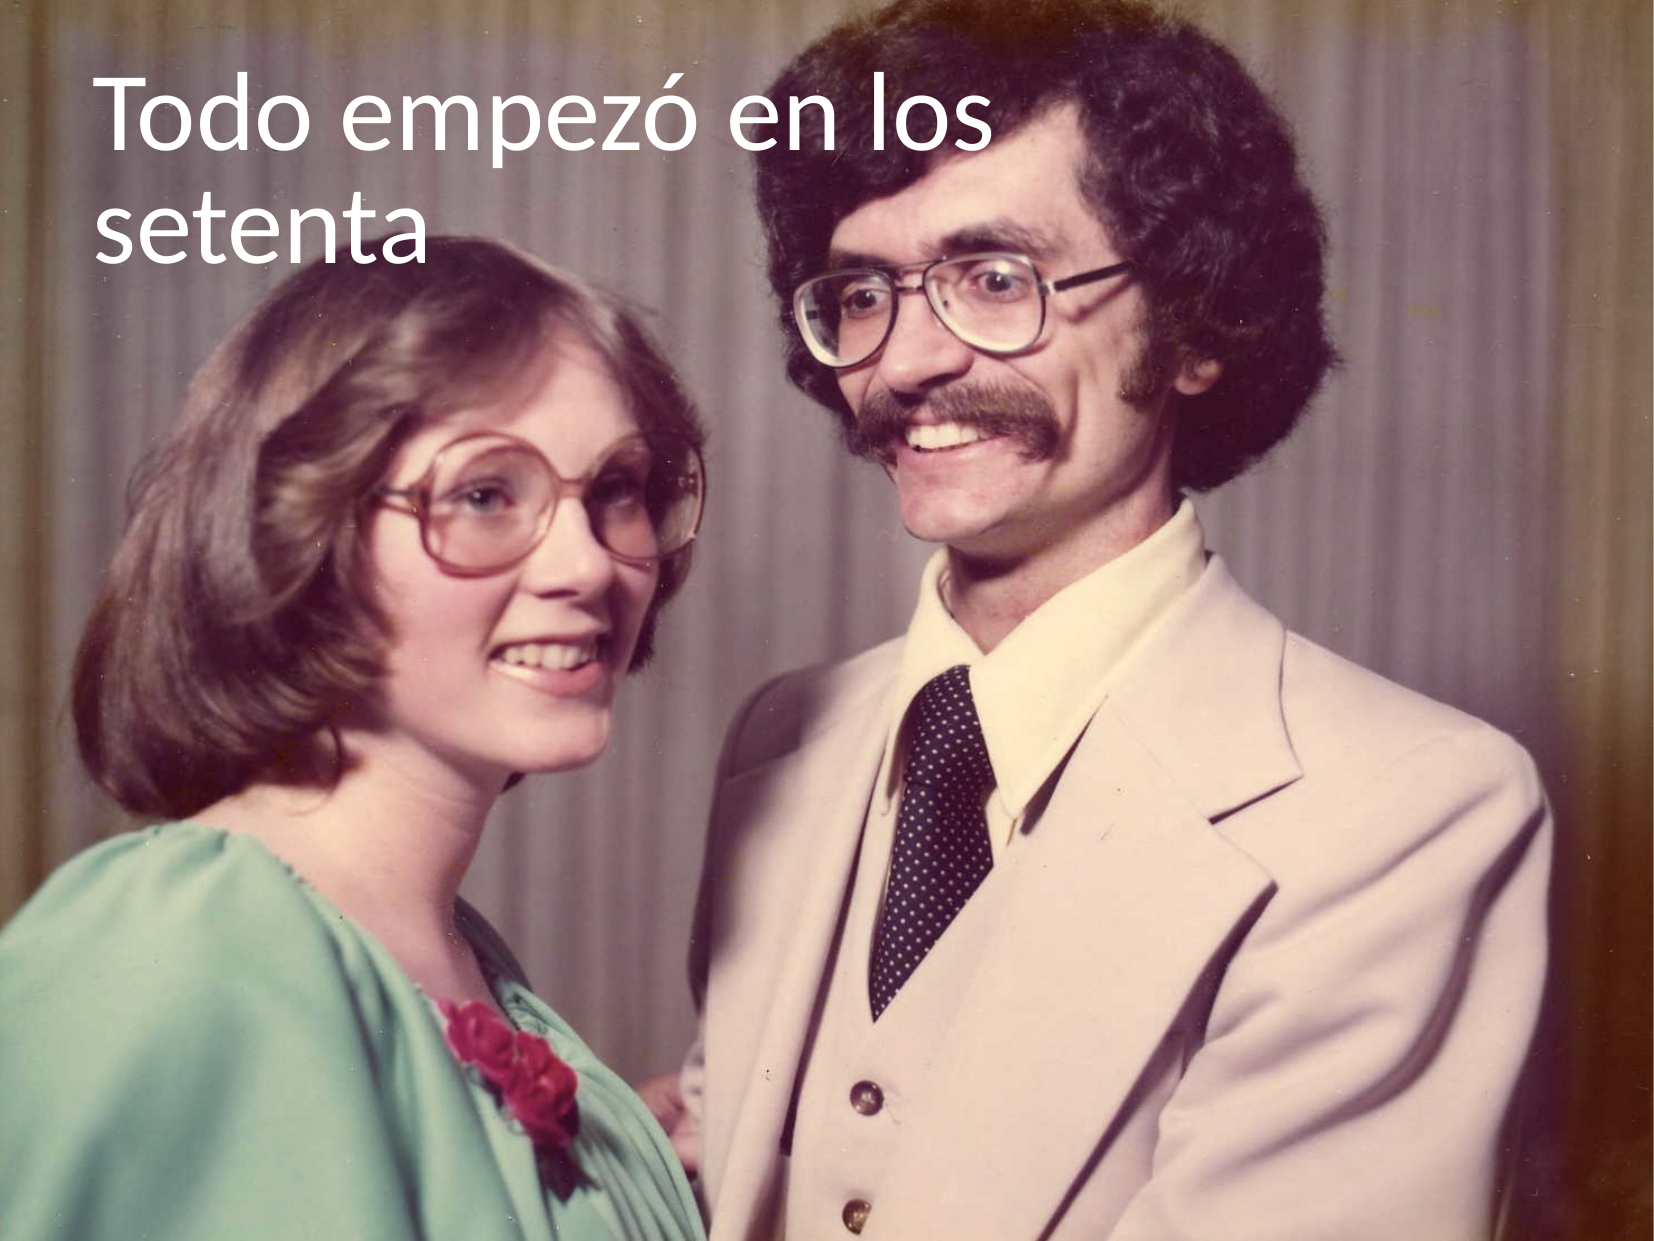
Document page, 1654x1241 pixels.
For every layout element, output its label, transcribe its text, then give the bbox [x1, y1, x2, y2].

text_box Todo empezó en los setenta [77, 58, 1026, 299]
picture [0, 0, 1654, 1241]
